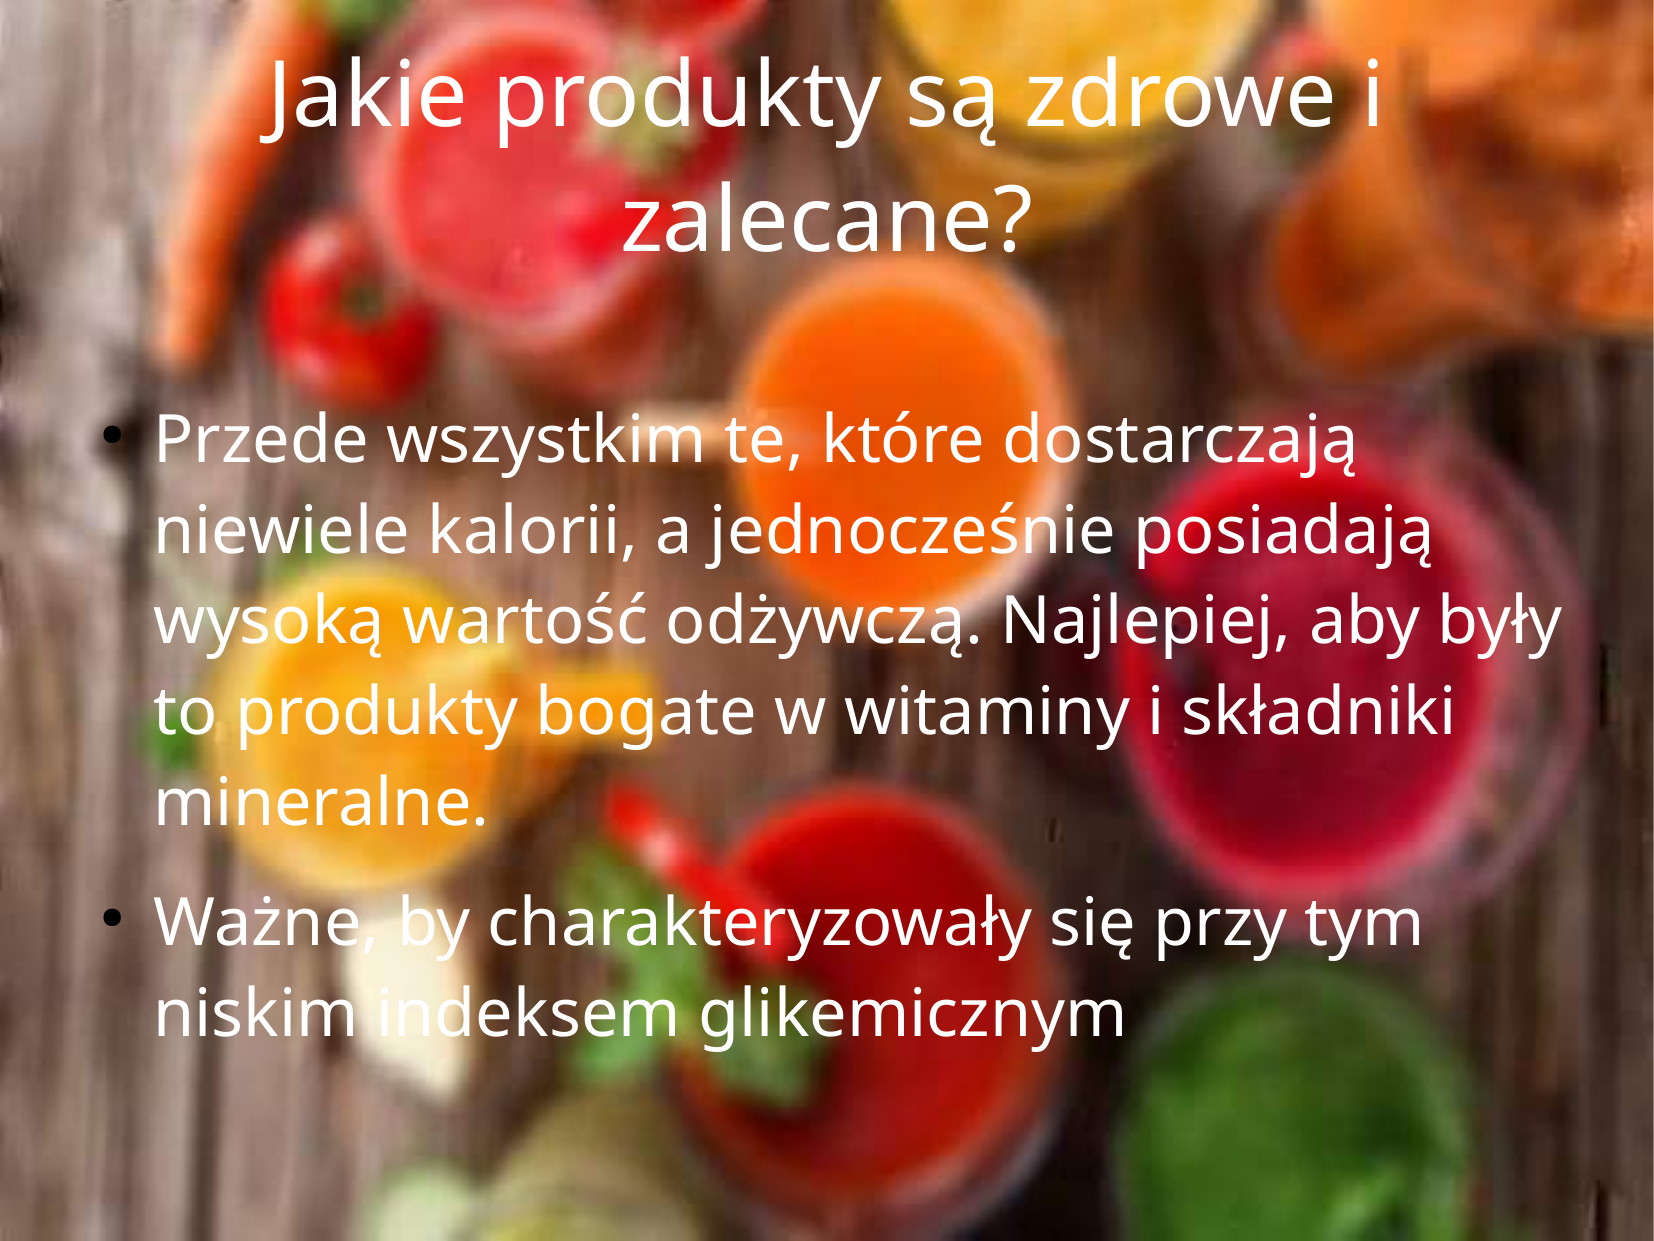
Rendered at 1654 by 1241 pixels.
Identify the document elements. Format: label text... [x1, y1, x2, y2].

text_box [205, 696, 1453, 754]
title Jakie produkty są zdrowe i zalecane? [82, 25, 1571, 281]
picture [0, 0, 1654, 1241]
list Przede wszystkim te, które dostarczają niewiele kalorii, a jednocześnie posiadają wysoką wartość odżywczą. Najlepiej, aby były to produkty bogate w witaminy i składniki mineralne. Ważne, by charakteryzowały się przy tym niskim indeksem glikemicznym [82, 391, 1571, 1111]
